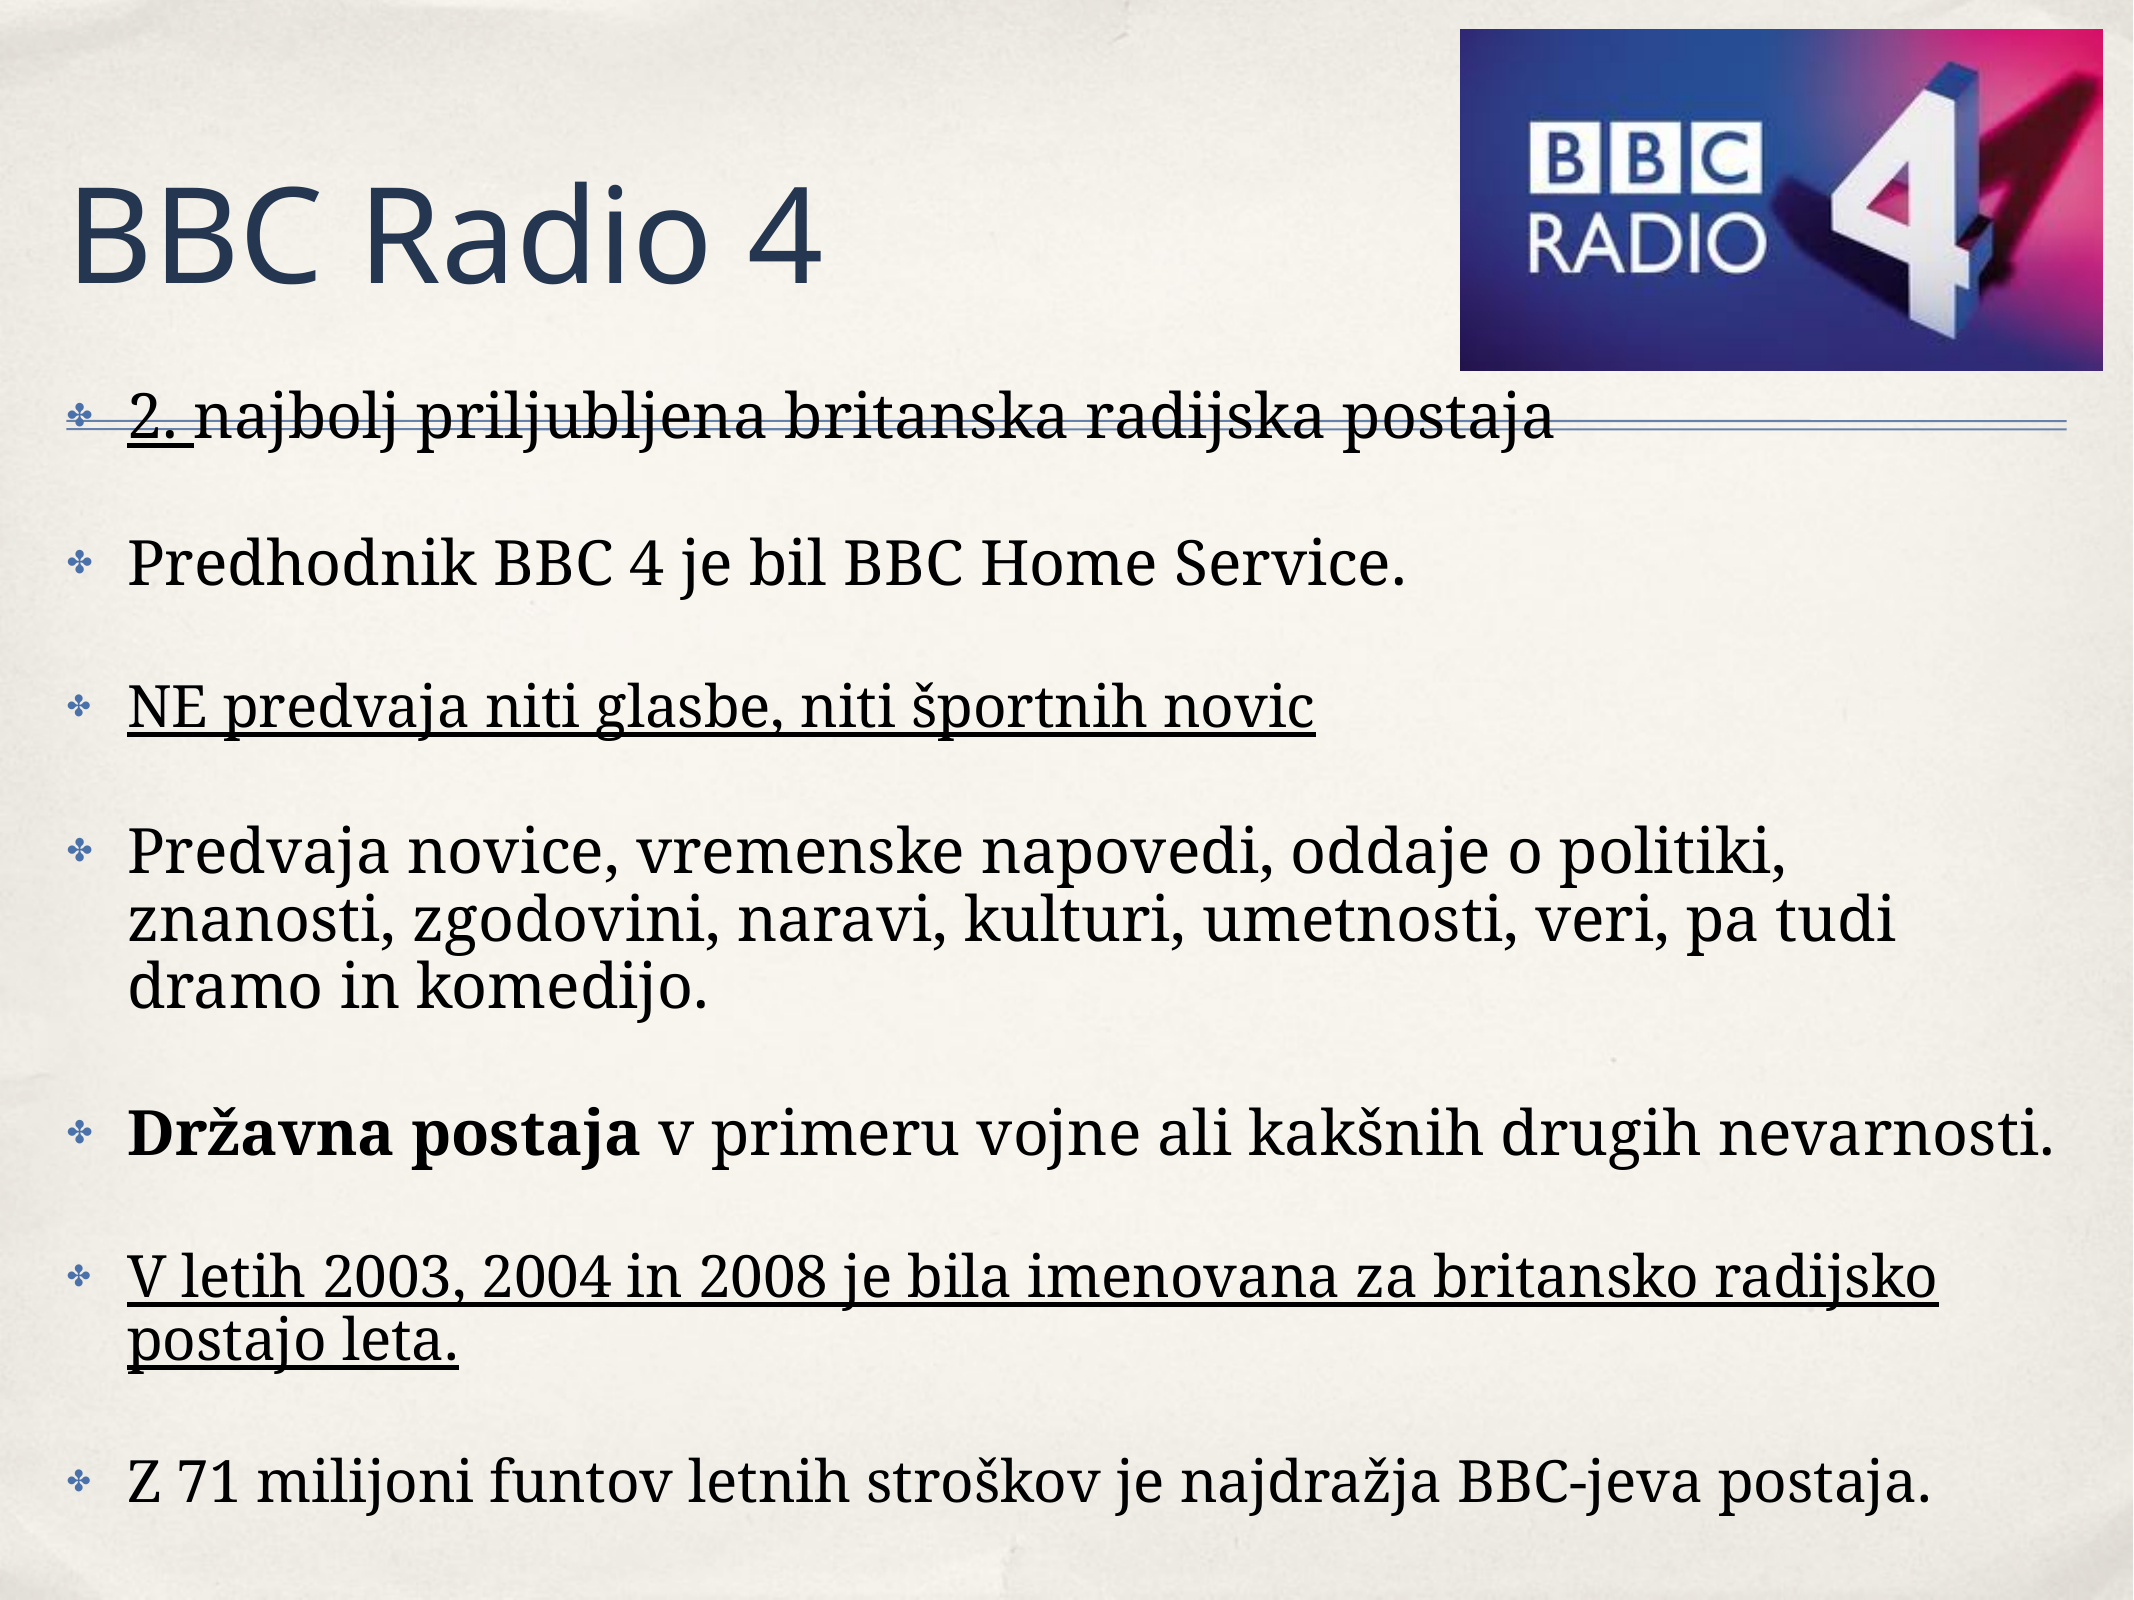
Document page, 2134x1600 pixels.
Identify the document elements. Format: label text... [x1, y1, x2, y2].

picture [0, 0, 2134, 1600]
list 2. najbolj priljubljena britanska radijska postaja Predhodnik BBC 4 je bil BBC Home Service. NE predvaja niti glasbe, niti športnih novic Predvaja novice, vremenske napovedi, oddaje o politiki, znanosti, zgodovini, naravi, kulturi, umetnosti, veri, pa tudi dramo in komedijo. Državna postaja v primeru vojne ali kakšnih drugih nevarnosti. V letih 2003, 2004 in 2008 je bila imenovana za britansko radijsko postajo leta. Z 71 milijoni funtov letnih stroškov je najdražja BBC-jeva postaja. [58, 324, 2075, 1576]
title BBC Radio 4 [58, 72, 1460, 324]
